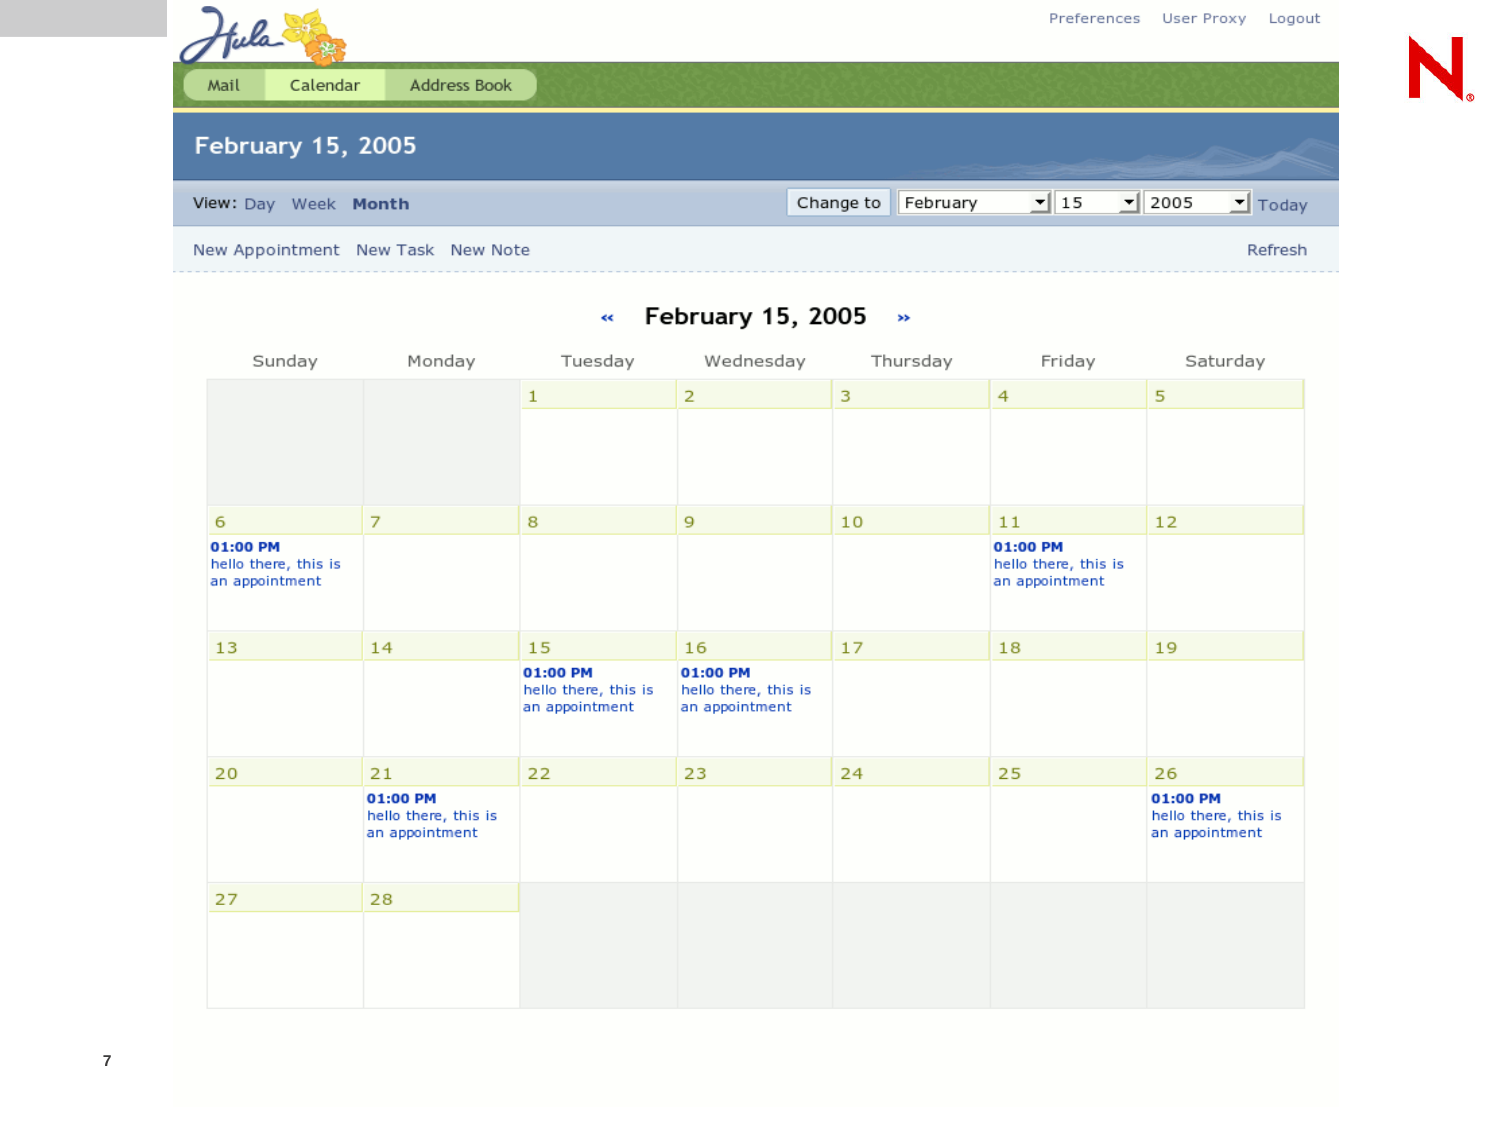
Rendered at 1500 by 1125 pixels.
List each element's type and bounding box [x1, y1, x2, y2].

picture [173, 0, 1339, 1107]
picture [1404, 32, 1477, 105]
